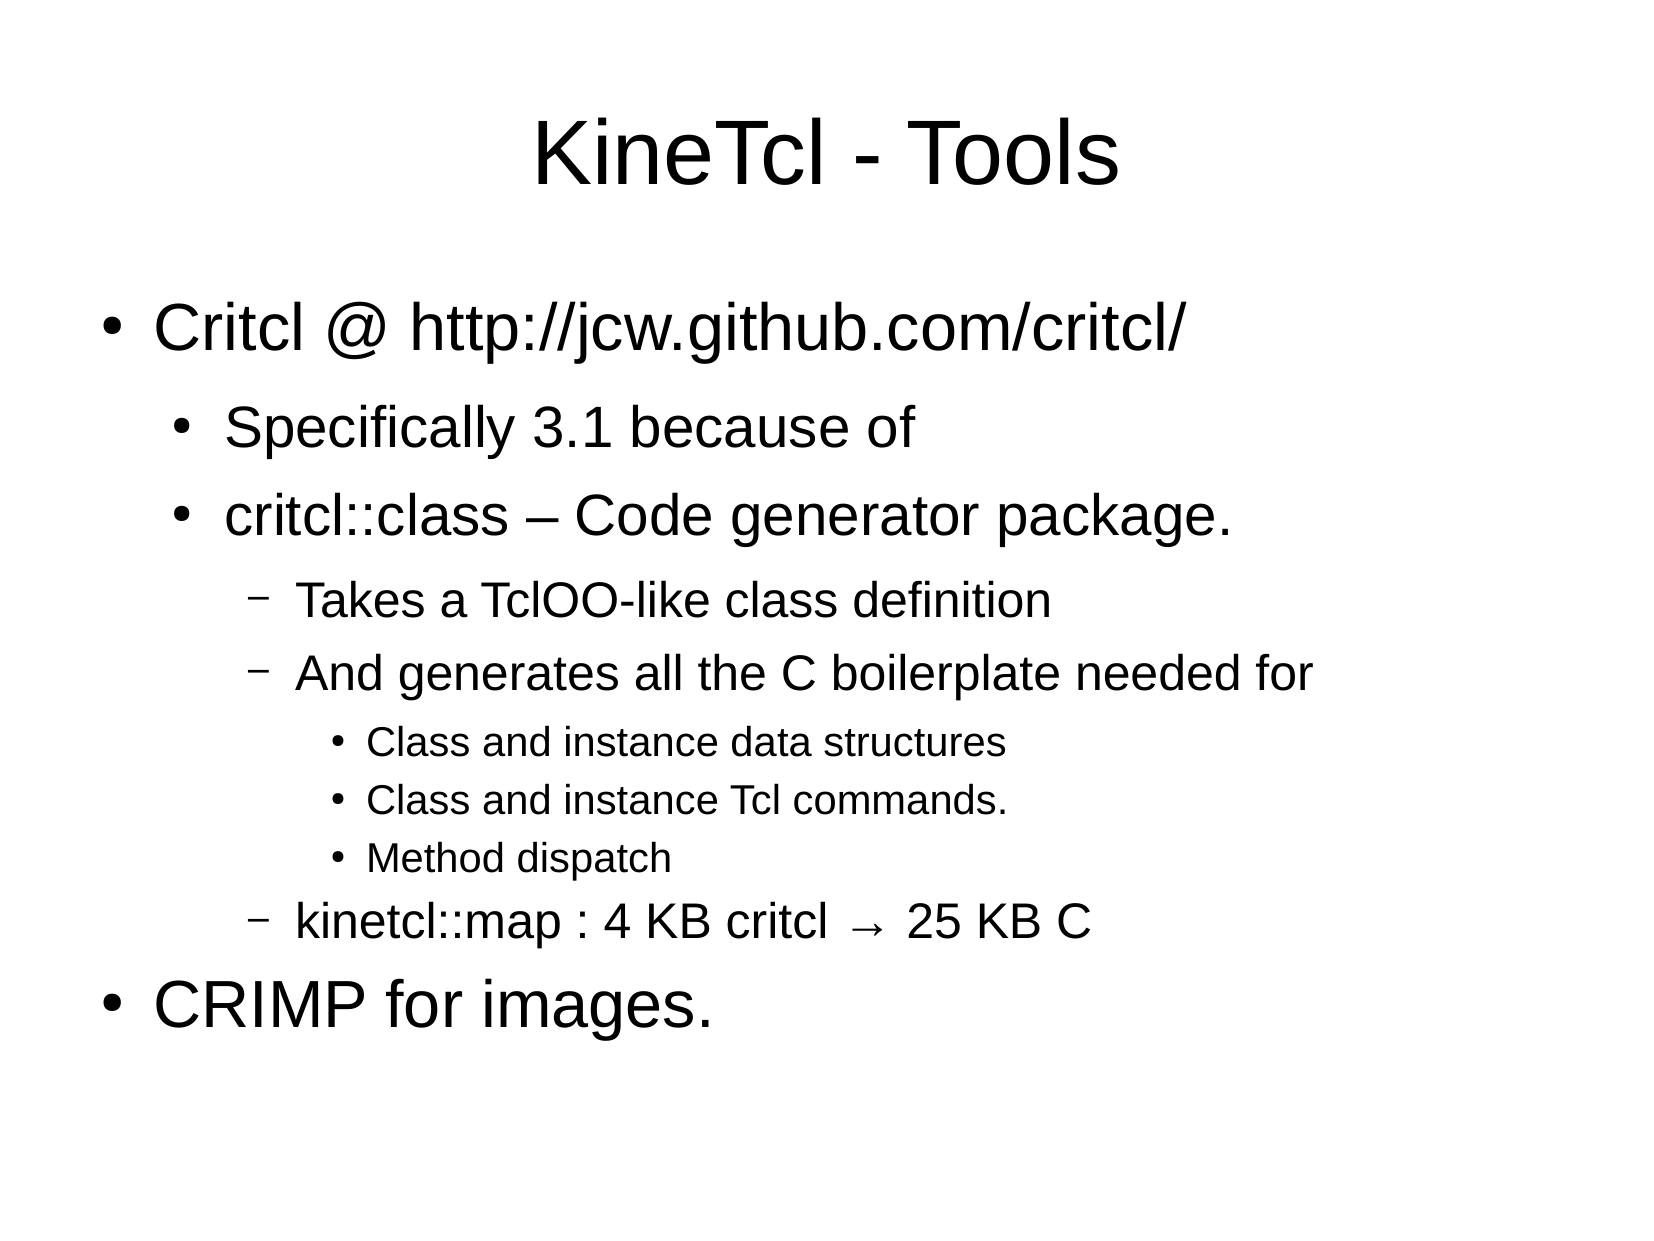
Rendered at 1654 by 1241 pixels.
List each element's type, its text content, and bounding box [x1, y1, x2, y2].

title KineTcl - Tools [82, 56, 1571, 250]
list Critcl @ http://jcw.github.com/critcl/ Specifically 3.1 because of critcl::class – Code generator package. Takes a TclOO-like class definition And generates all the C boilerplate needed for Class and instance data structures Class and instance Tcl commands. Method dispatch kinetcl::map : 4 KB critcl → 25 KB C CRIMP for images. [82, 290, 1571, 1094]
